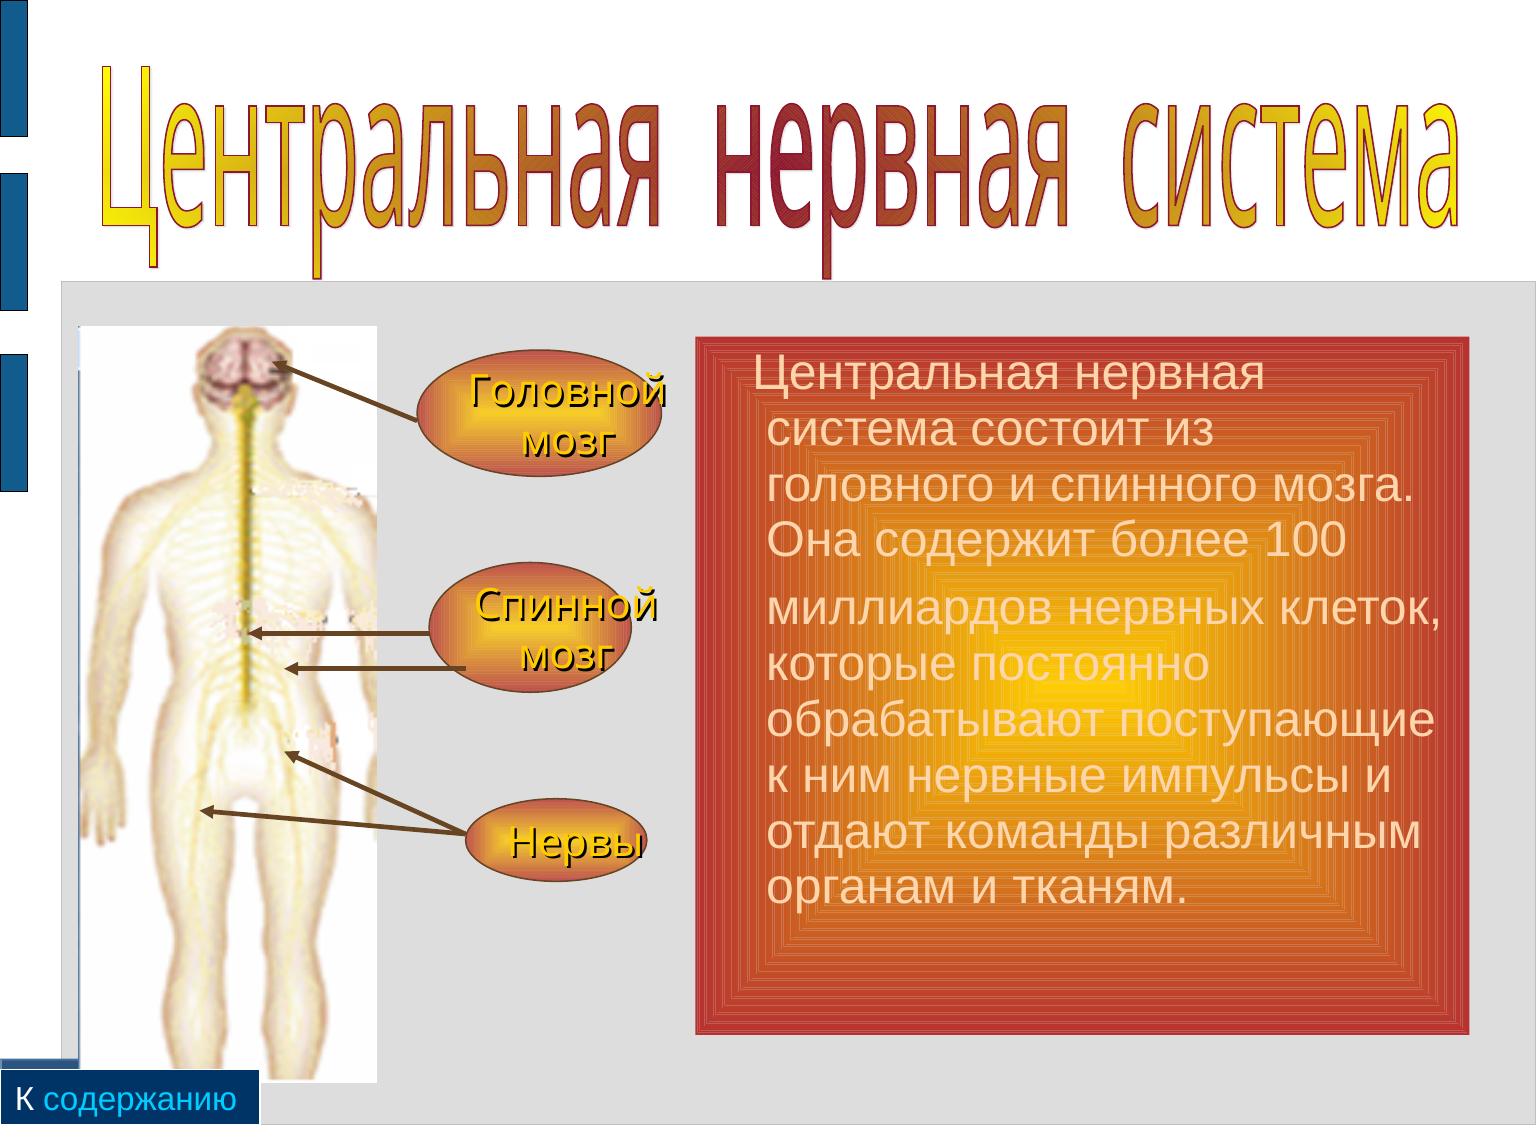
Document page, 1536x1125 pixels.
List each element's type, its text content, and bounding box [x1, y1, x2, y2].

text_box Центральная нервная система [717, 105, 759, 226]
text_box Центральная нервная система [1305, 103, 1346, 228]
text_box Центральная нервная система [466, 105, 507, 226]
text_box Центральная нервная система [313, 103, 355, 279]
text_box Спинной мозг [429, 562, 632, 693]
text_box Центральная нервная система [927, 105, 969, 226]
text_box Центральная нервная система [102, 66, 158, 268]
picture [78, 326, 377, 1083]
text_box Нервы [465, 798, 647, 882]
text_box Центральная нервная система [1357, 105, 1408, 226]
text_box Центральная нервная система [1222, 103, 1257, 228]
text_box Центральная нервная система [771, 103, 812, 228]
text_box Головной мозг [417, 350, 662, 477]
text_box Центральная нервная система [1026, 105, 1067, 226]
text_box Центральная нервная система [876, 105, 917, 226]
text_box Центральная нервная система [1418, 103, 1457, 228]
text_box Центральная нервная система [265, 105, 304, 226]
text_box Центральная нервная система [215, 105, 257, 226]
text_box Центральная нервная система [617, 105, 658, 226]
text_box Центральная нервная система [363, 103, 402, 228]
text_box Центральная нервная система [1168, 105, 1210, 226]
text_box Центральная нервная система [570, 103, 609, 228]
list Центральная нервная система состоит из головного и спинного мозга. Она содержит более 100 миллиардов нервных клеток, которые постоянно обрабатывают поступающие к ним нервные импульсы и отдают команды различным органам и тканям. [695, 336, 1470, 1035]
text_box Центральная нервная система [822, 103, 865, 279]
text_box К содержанию [0, 1069, 260, 1125]
text_box Центральная нервная система [409, 105, 452, 227]
text_box Центральная нервная система [1261, 105, 1300, 226]
text_box Центральная нервная система [518, 105, 560, 226]
text_box Центральная нервная система [979, 103, 1018, 228]
text_box Центральная нервная система [1123, 103, 1159, 228]
text_box Центральная нервная система [163, 103, 204, 228]
text_box [2, 1061, 78, 1069]
